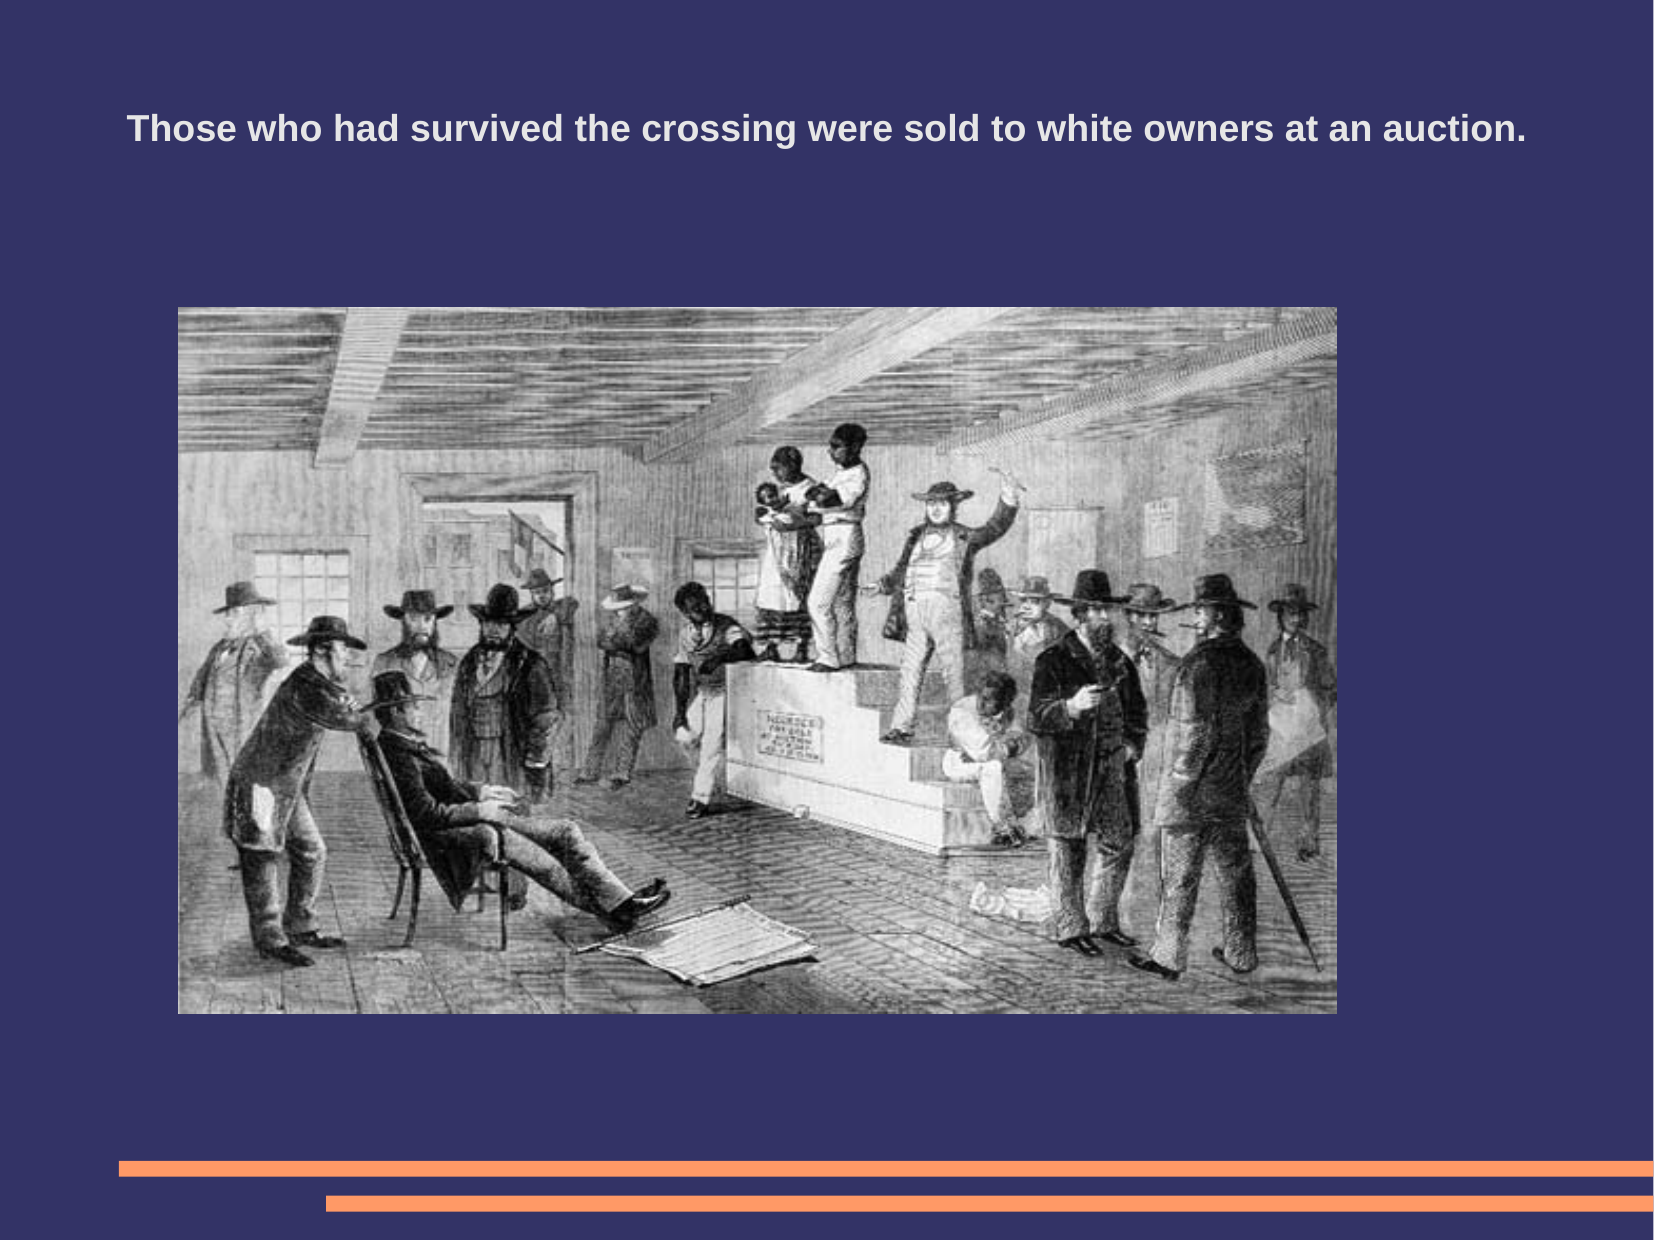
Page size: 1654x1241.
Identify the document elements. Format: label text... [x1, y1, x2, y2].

title Those who had survived the crossing were sold to white owners at an auction. [121, 46, 1534, 254]
picture [178, 307, 1337, 1014]
